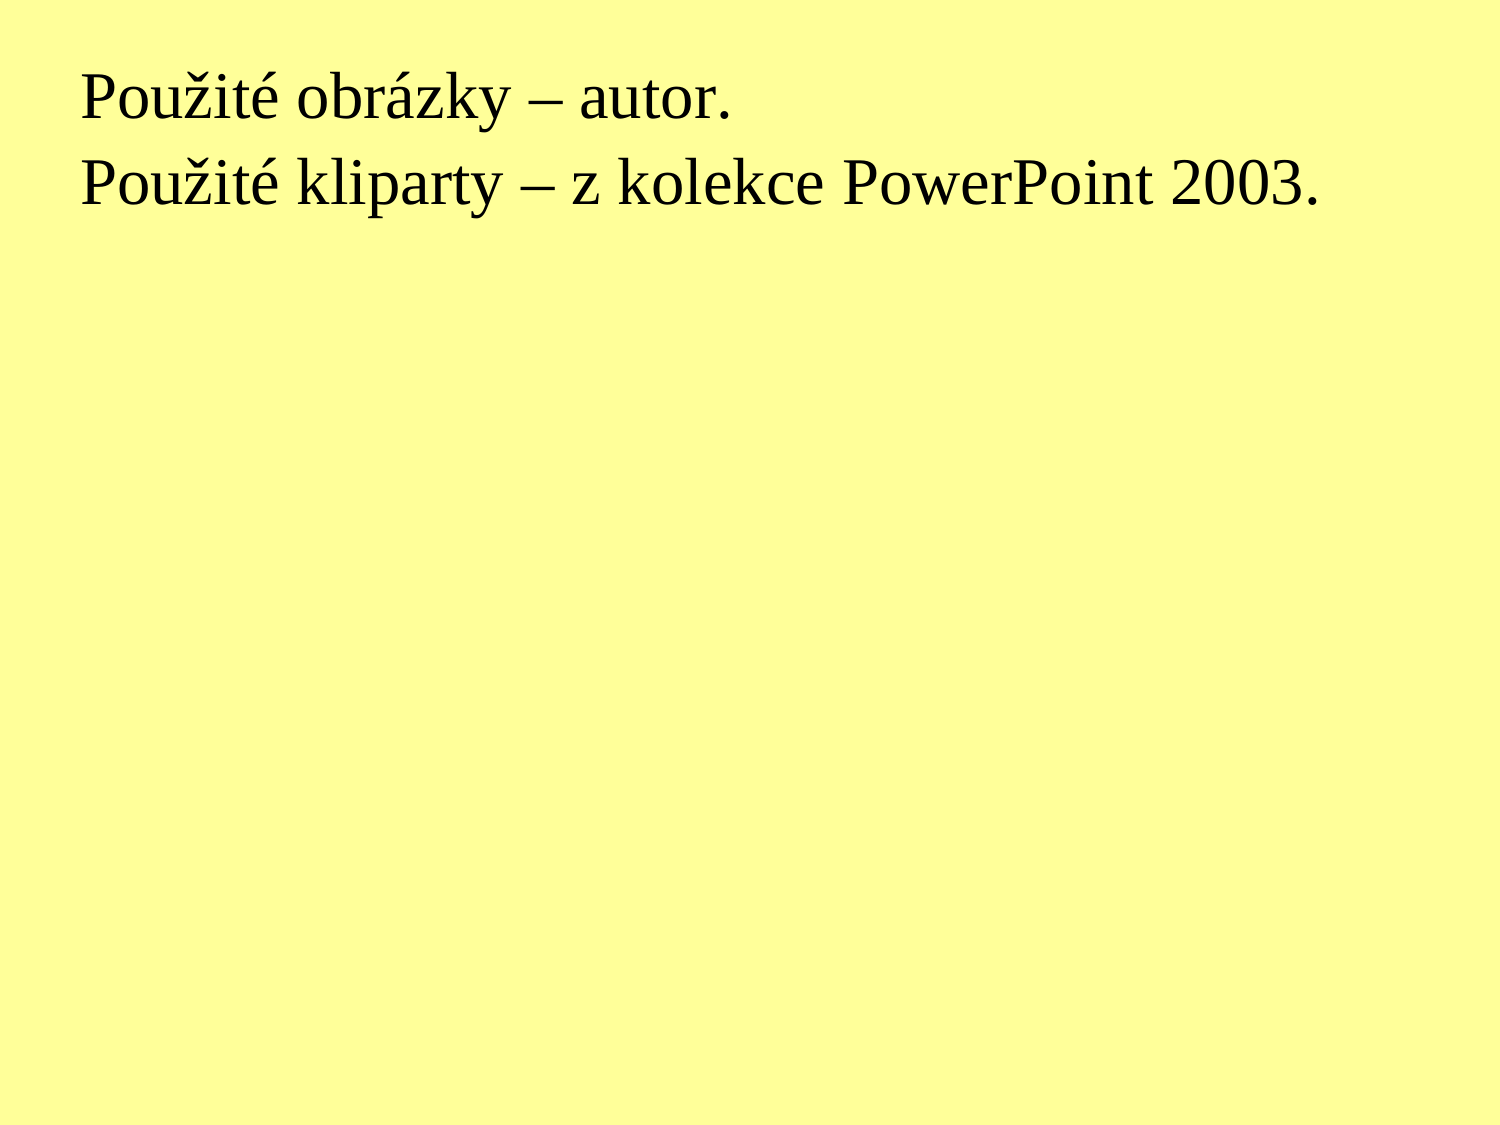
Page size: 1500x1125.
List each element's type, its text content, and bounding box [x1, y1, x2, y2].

text_box Použité obrázky – autor. Použité kliparty – z kolekce PowerPoint 2003. [65, 51, 1338, 228]
